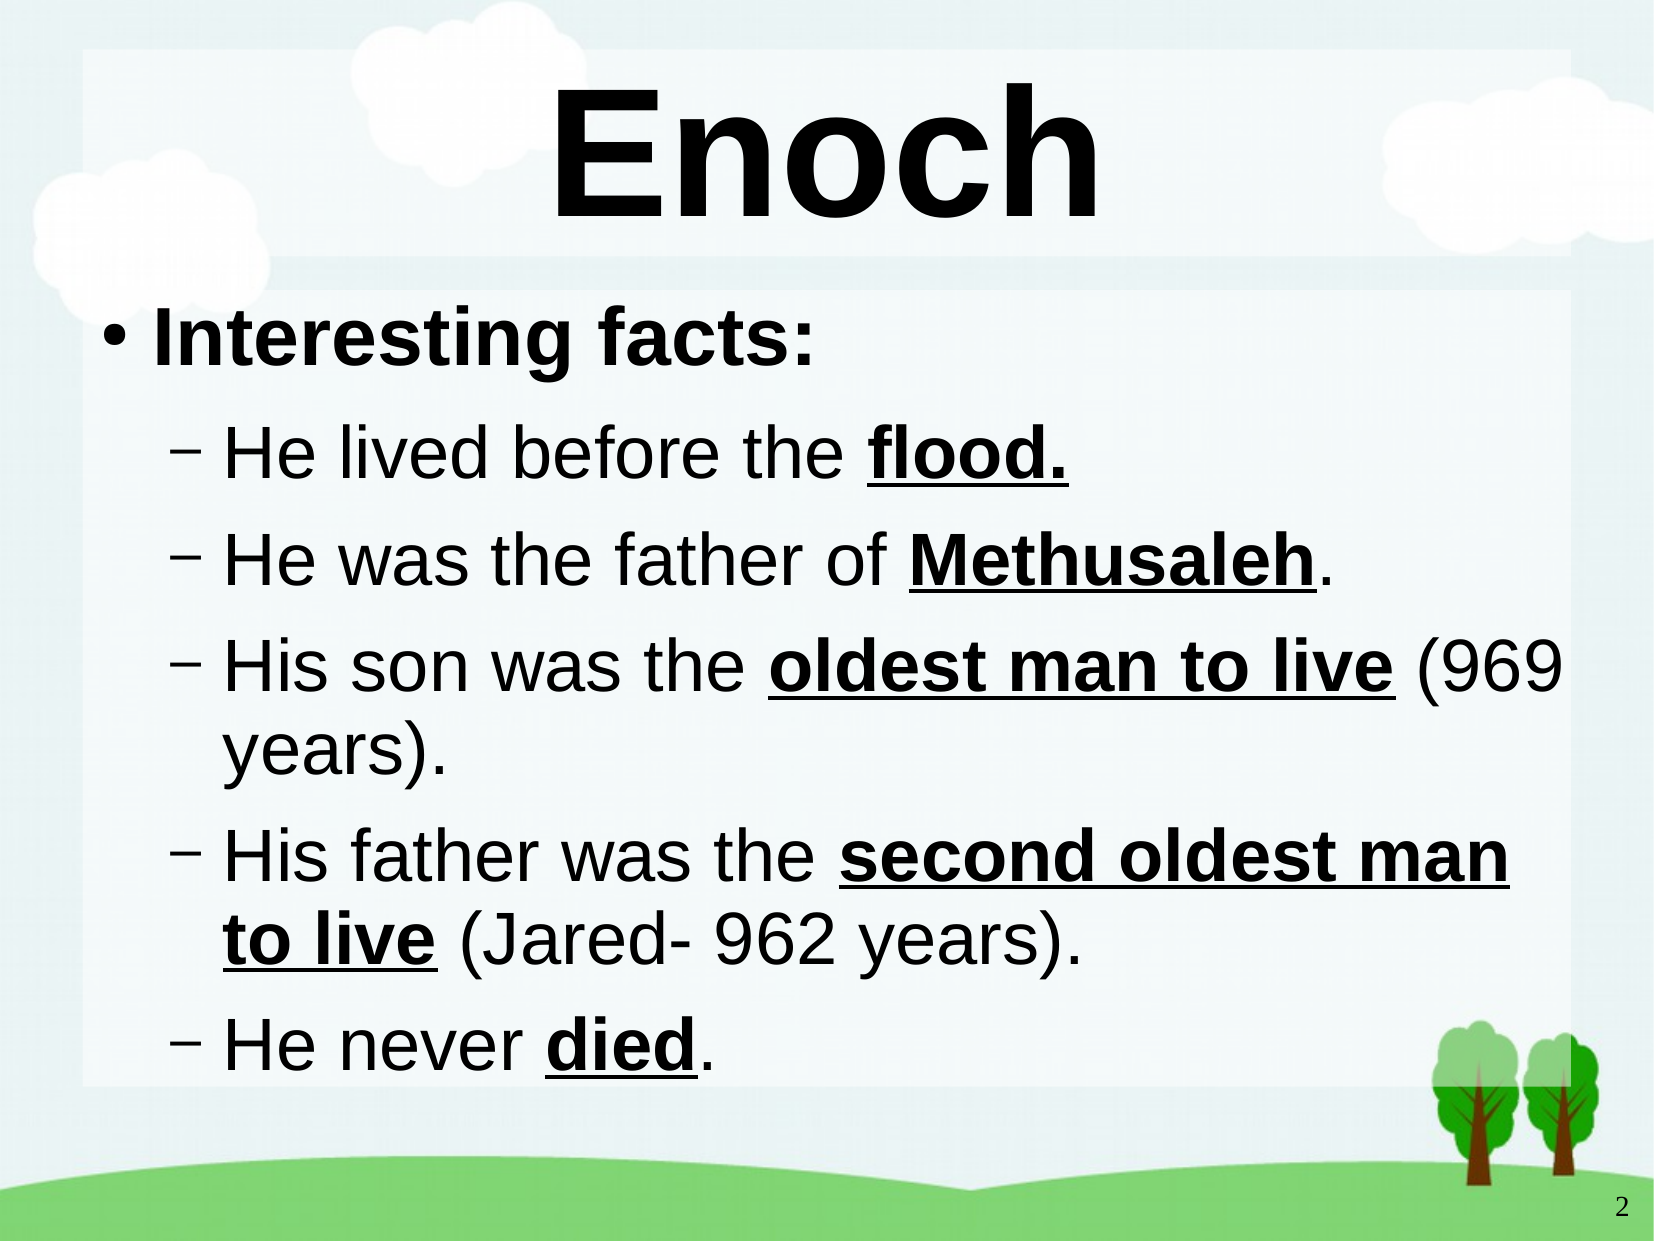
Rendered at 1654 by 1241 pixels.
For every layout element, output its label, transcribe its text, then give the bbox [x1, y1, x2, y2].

picture [0, 0, 1654, 1241]
title Enoch [82, 49, 1571, 257]
list Interesting facts: He lived before the flood. He was the father of Methusaleh. His son was the oldest man to live (969 years). His father was the second oldest man to live (Jared- 962 years). He never died. [82, 290, 1571, 1087]
